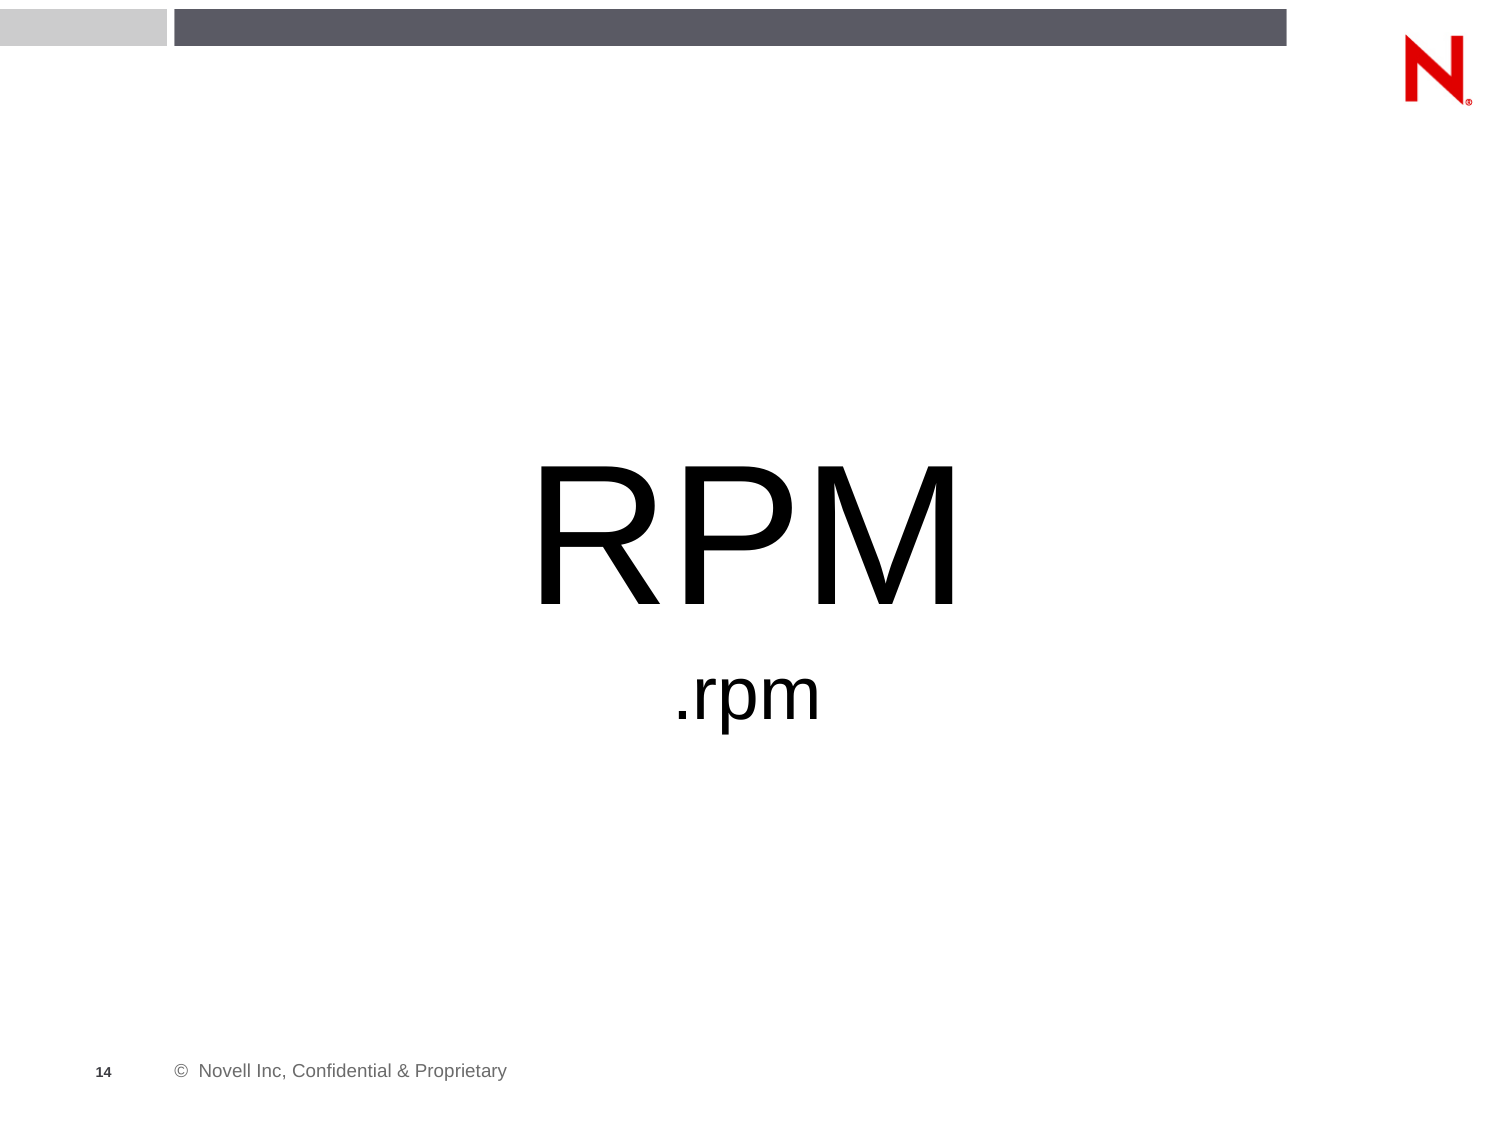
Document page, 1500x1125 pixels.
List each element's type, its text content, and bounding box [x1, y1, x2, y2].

picture [1403, 32, 1473, 107]
text_box RPM .rpm [525, 412, 970, 725]
